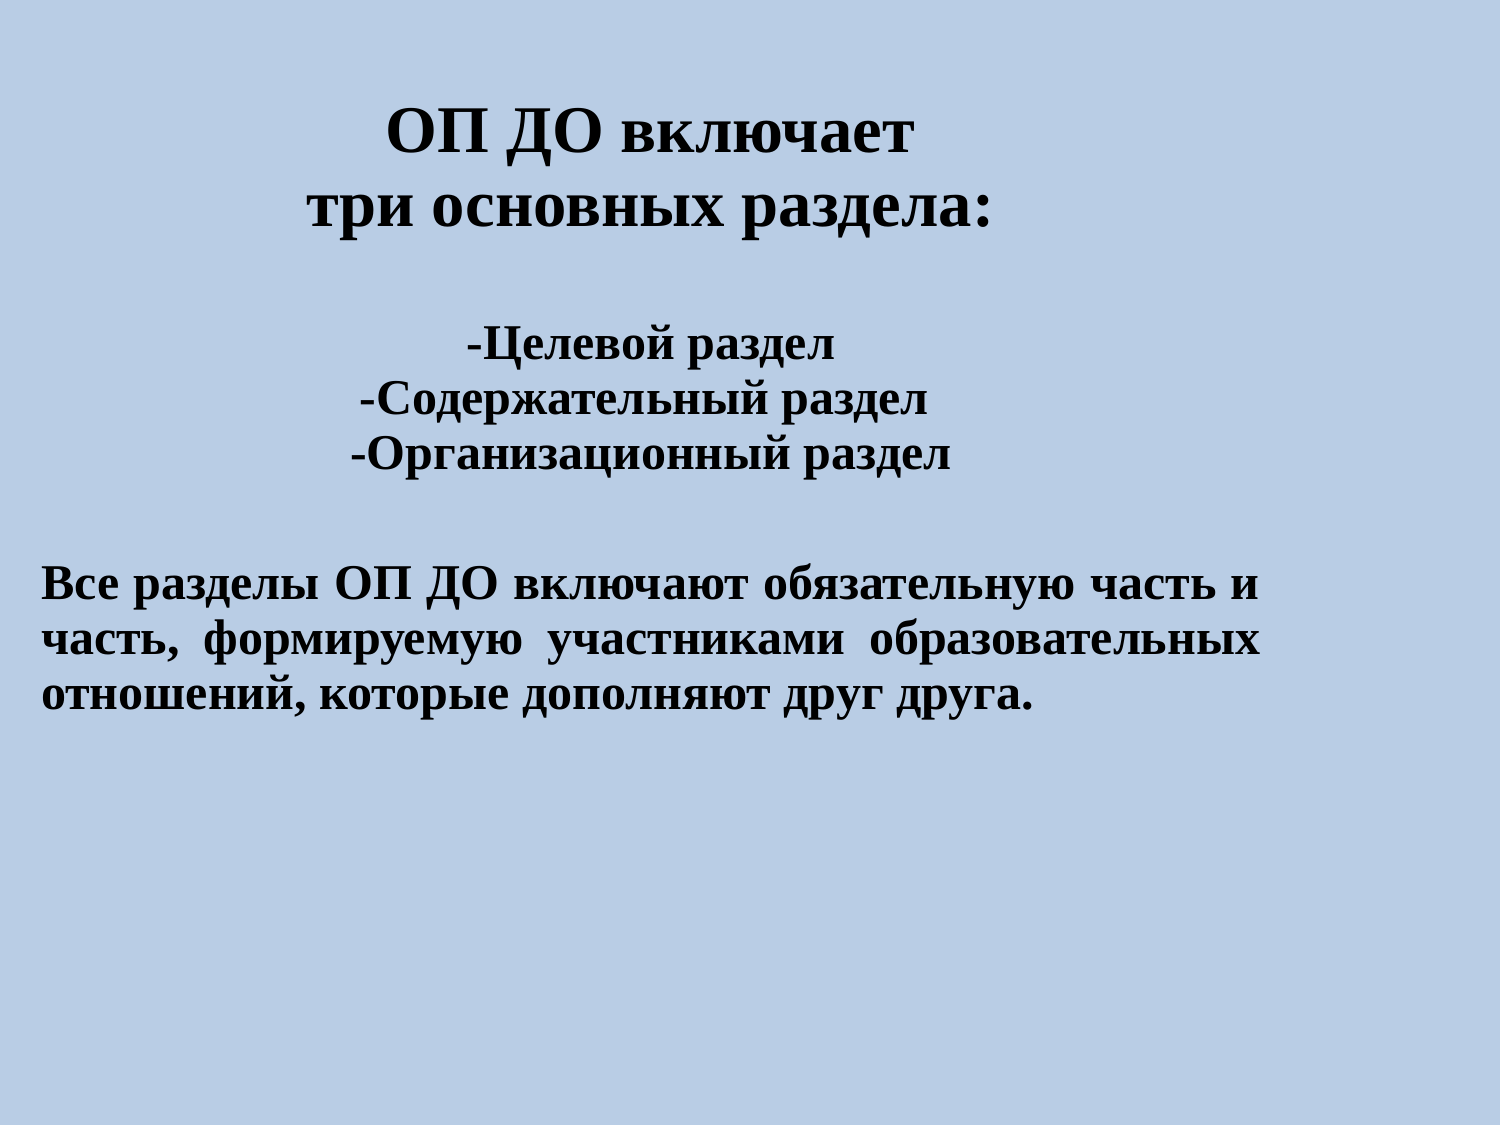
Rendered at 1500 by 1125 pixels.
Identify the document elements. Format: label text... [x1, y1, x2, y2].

text_box ОП ДО включает три основных раздела: -Целевой раздел -Содержательный раздел -Организационный раздел Все разделы ОП ДО включают обязательную часть и часть, формируемую участниками образовательных отношений, которые дополняют друг друга. [40, 92, 1399, 763]
